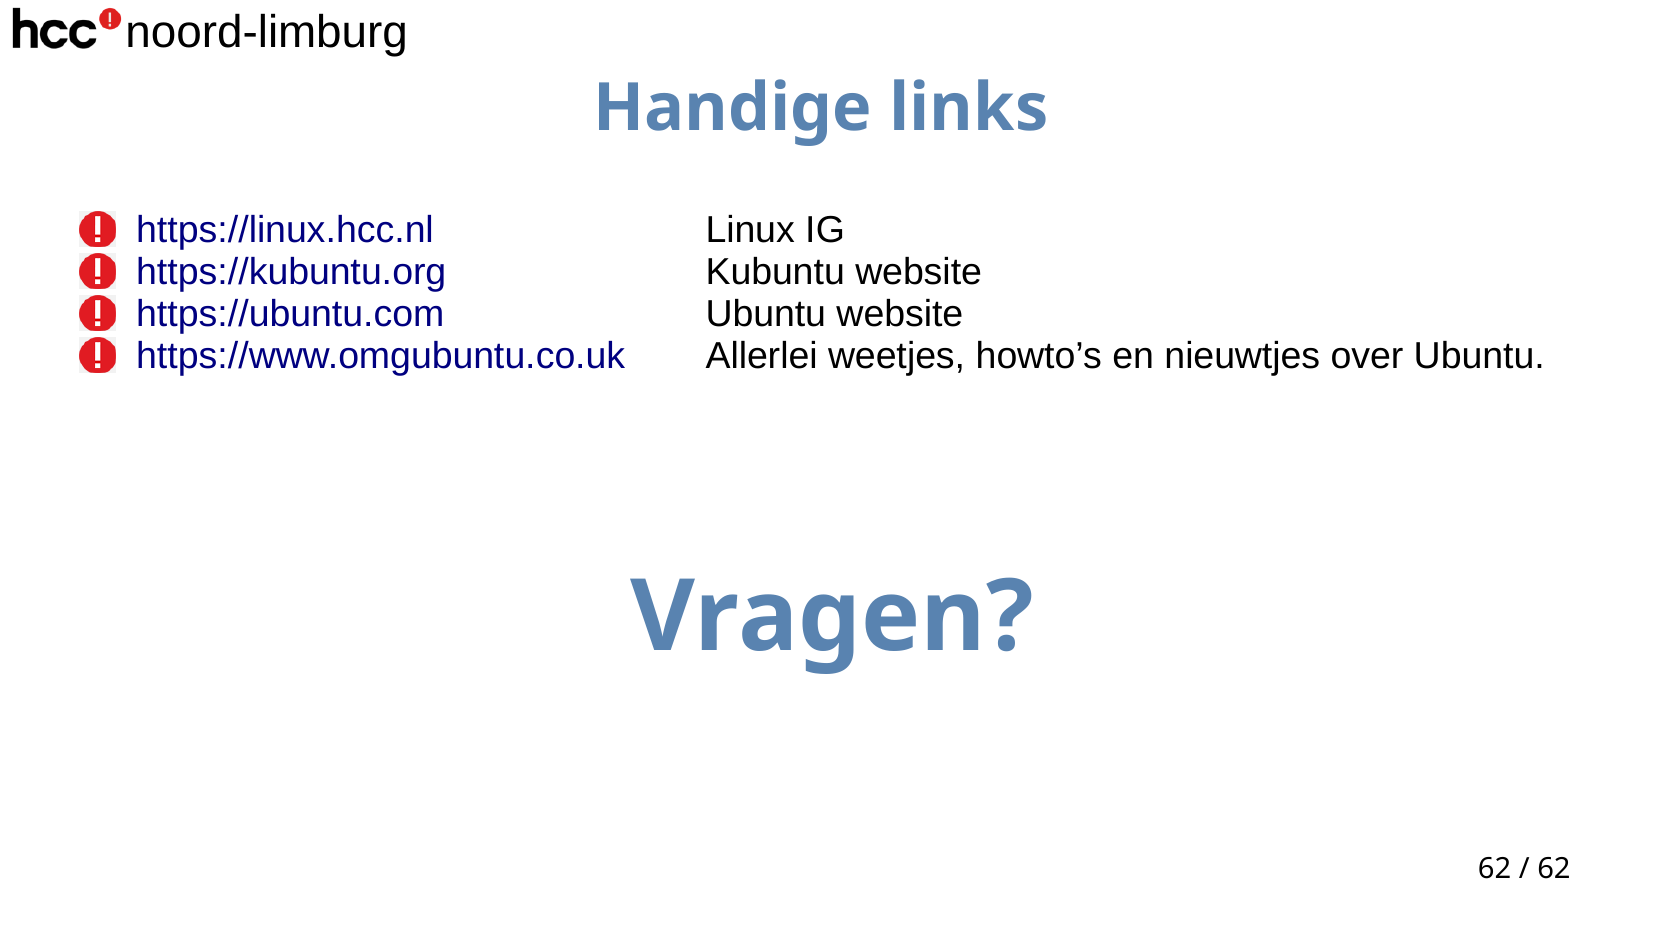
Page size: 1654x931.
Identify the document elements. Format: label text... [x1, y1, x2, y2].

text_box https://linux.hcc.nl Linux IG https://kubuntu.org Kubuntu website https://ubuntu.com Ubuntu website https://www.omgubuntu.co.uk Allerlei weetjes, howto’s en nieuwtjes over Ubuntu. [64, 200, 1601, 426]
picture [11, 6, 122, 50]
title Handige links [118, 59, 1524, 150]
title Vragen? [129, 521, 1536, 703]
